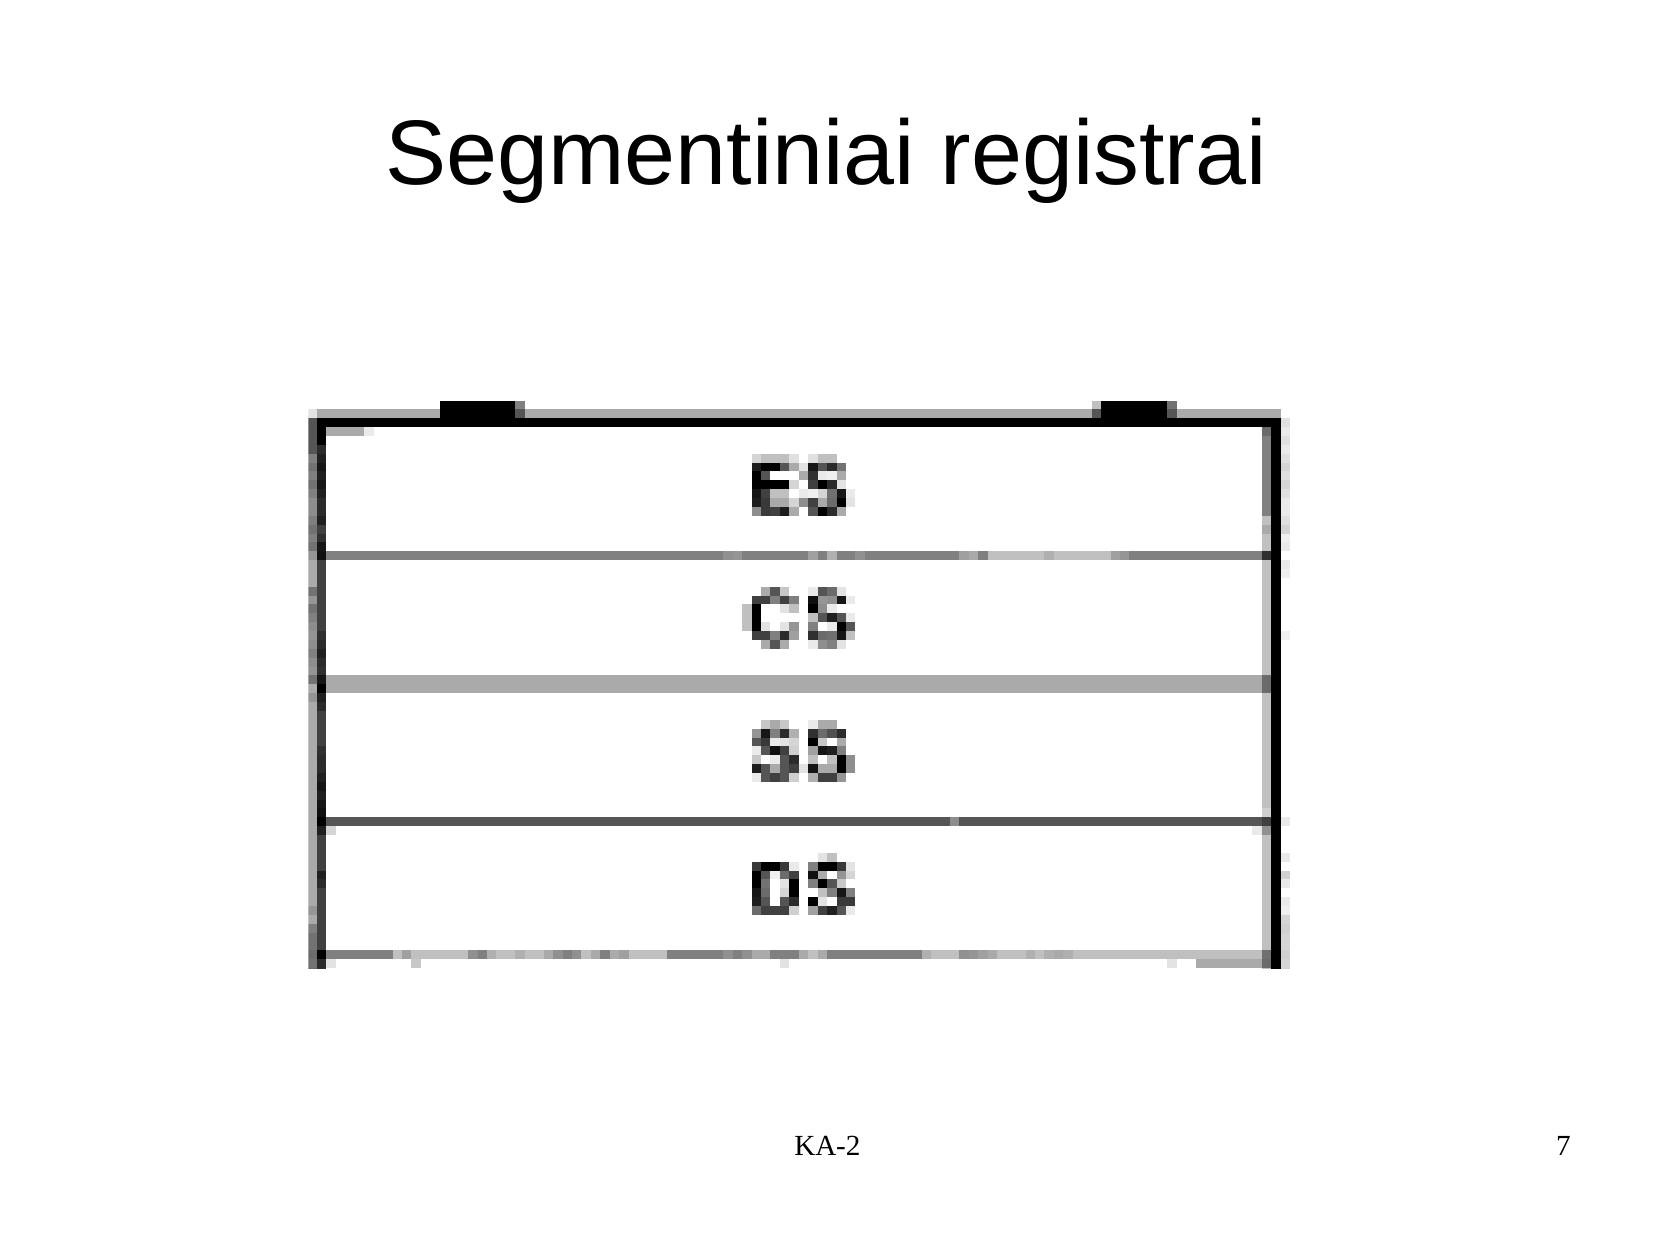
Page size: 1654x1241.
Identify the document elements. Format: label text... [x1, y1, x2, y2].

title Segmentiniai registrai [82, 49, 1571, 257]
picture [308, 401, 1300, 969]
